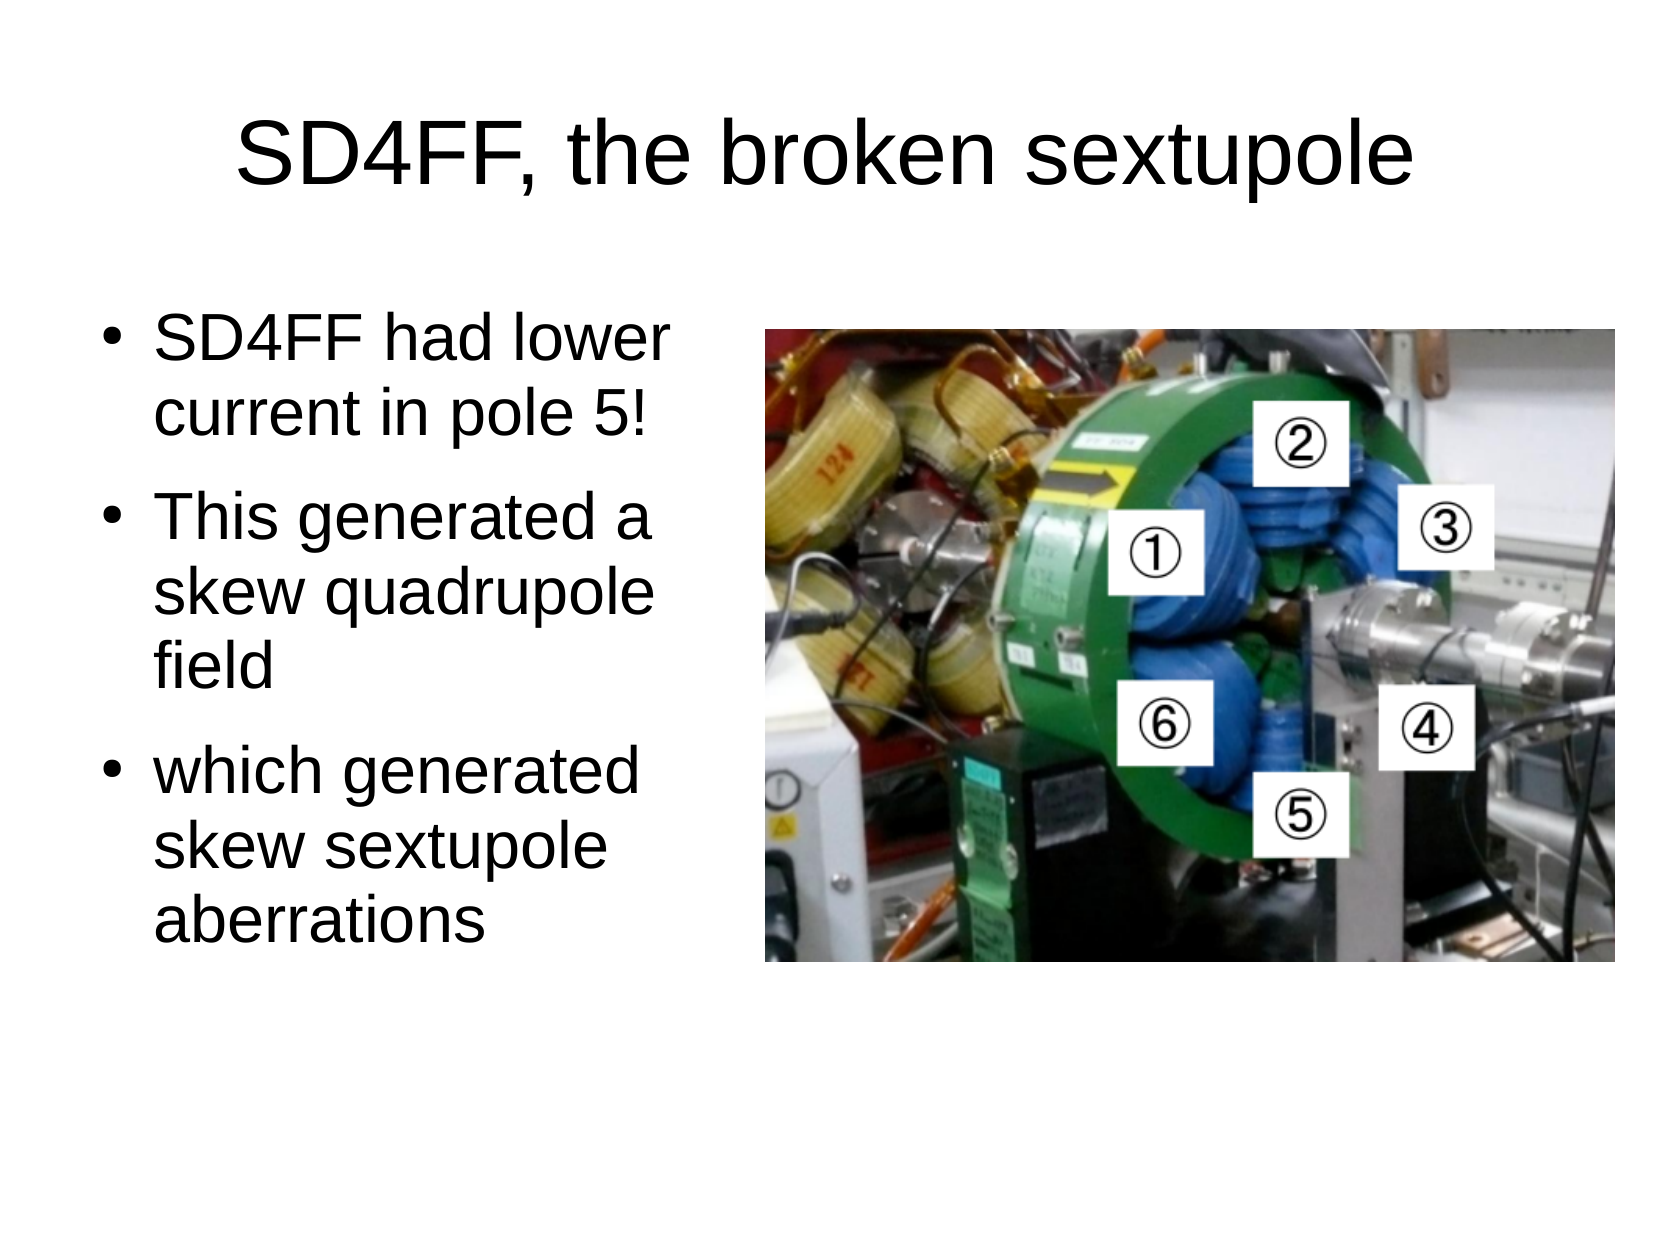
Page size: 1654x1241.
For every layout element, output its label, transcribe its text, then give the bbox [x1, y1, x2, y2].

title SD4FF, the broken sextupole [82, 49, 1571, 257]
picture [765, 329, 1615, 962]
list SD4FF had lower current in pole 5! This generated a skew quadrupole field which generated skew sextupole aberrations [82, 300, 676, 1201]
